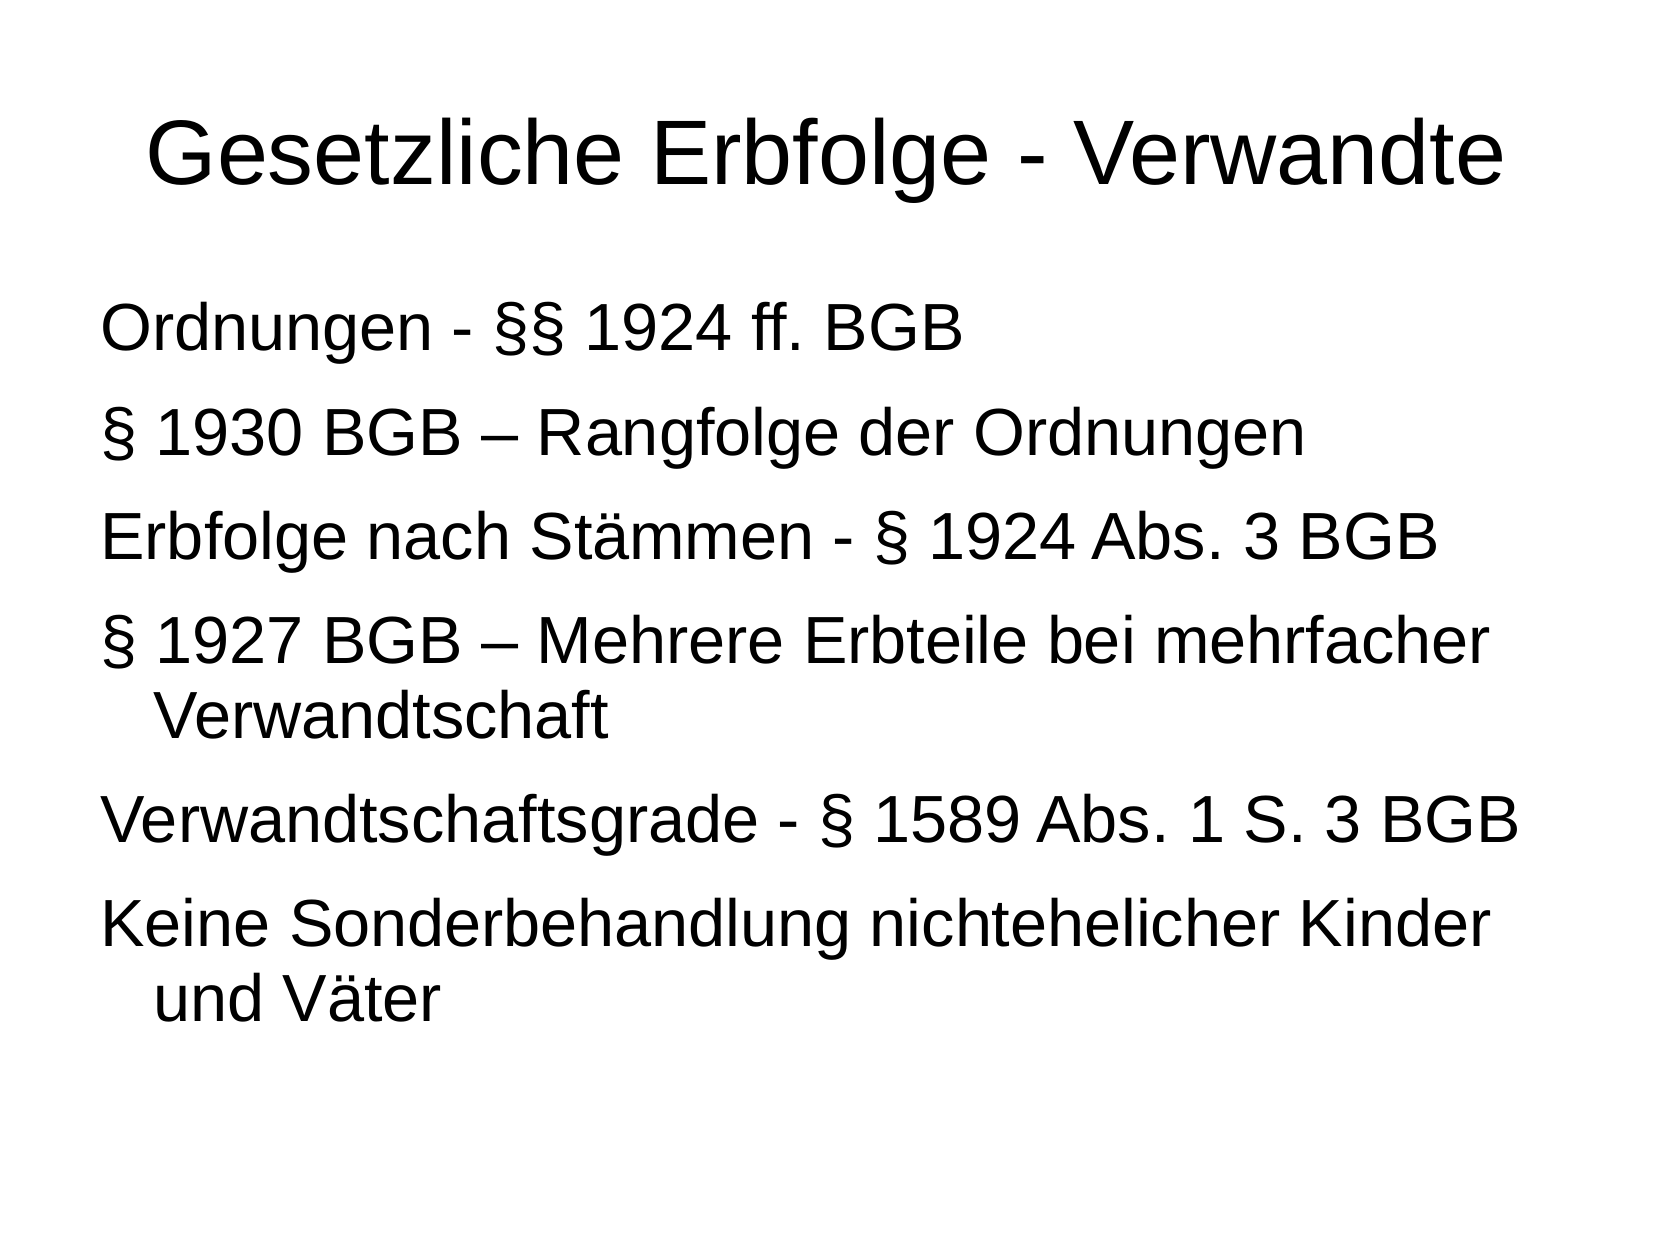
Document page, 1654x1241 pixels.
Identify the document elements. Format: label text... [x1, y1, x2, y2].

list Ordnungen - §§ 1924 ff. BGB § 1930 BGB – Rangfolge der Ordnungen Erbfolge nach Stämmen - § 1924 Abs. 3 BGB § 1927 BGB – Mehrere Erbteile bei mehrfacher Verwandtschaft Verwandtschaftsgrade - § 1589 Abs. 1 S. 3 BGB Keine Sonderbehandlung nichtehelicher Kinder und Väter [82, 290, 1571, 1111]
title Gesetzliche Erbfolge - Verwandte [82, 49, 1571, 257]
